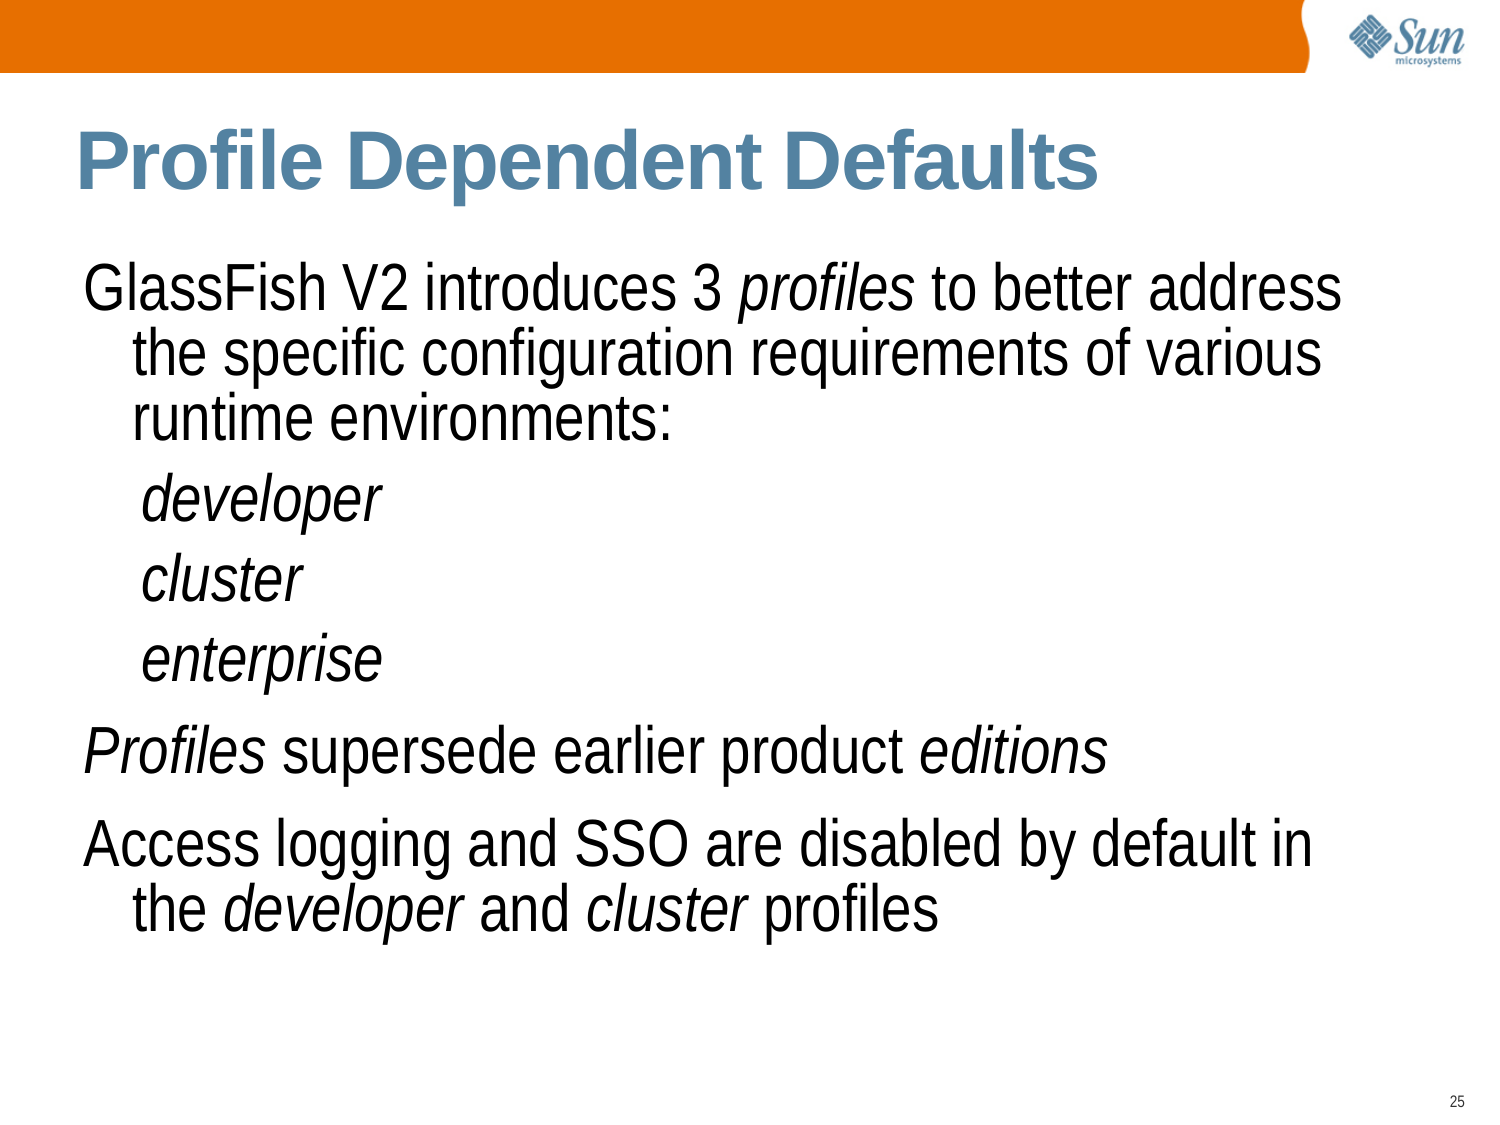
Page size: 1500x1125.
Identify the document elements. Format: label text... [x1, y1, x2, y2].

list GlassFish V2 introduces 3 profiles to better address the specific configuration requirements of various runtime environments: developer cluster enterprise Profiles supersede earlier product editions Access logging and SSO are disabled by default in the developer and cluster profiles [64, 258, 1401, 1062]
title Profile Dependent Defaults [75, 123, 1437, 227]
picture [0, 0, 1500, 73]
